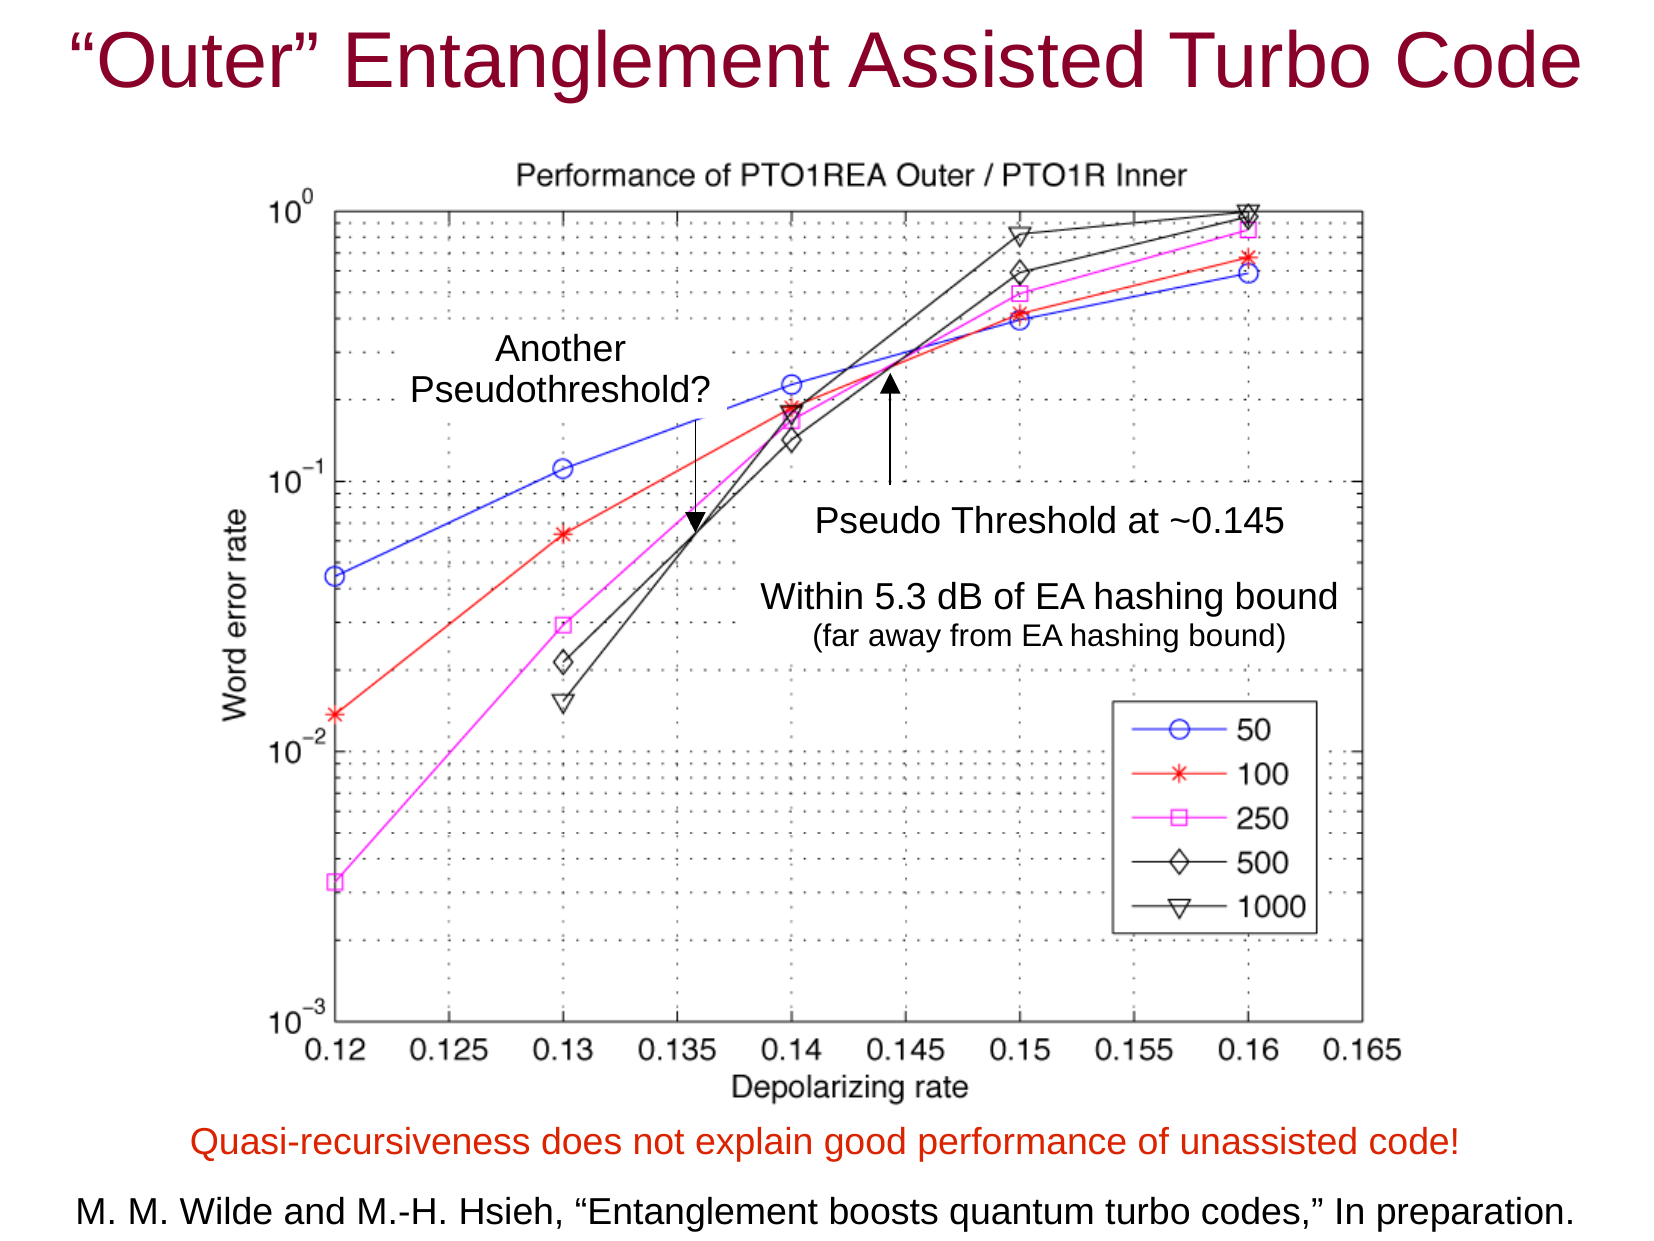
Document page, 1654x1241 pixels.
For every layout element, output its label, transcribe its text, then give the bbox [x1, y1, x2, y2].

text_box Another Pseudothreshold? [395, 319, 727, 419]
text_box M. M. Wilde and M.-H. Hsieh, “Entanglement boosts quantum turbo codes,” In preparation. [60, 1183, 1594, 1241]
text_box Quasi-recursiveness does not explain good performance of unassisted code! [175, 1113, 1479, 1171]
text_box Pseudo Threshold at ~0.145 Within 5.3 dB of EA hashing bound (far away from EA hashing bound) [745, 491, 1355, 661]
picture [163, 137, 1489, 1131]
title “Outer” Entanglement Assisted Turbo Code [0, 0, 1654, 113]
